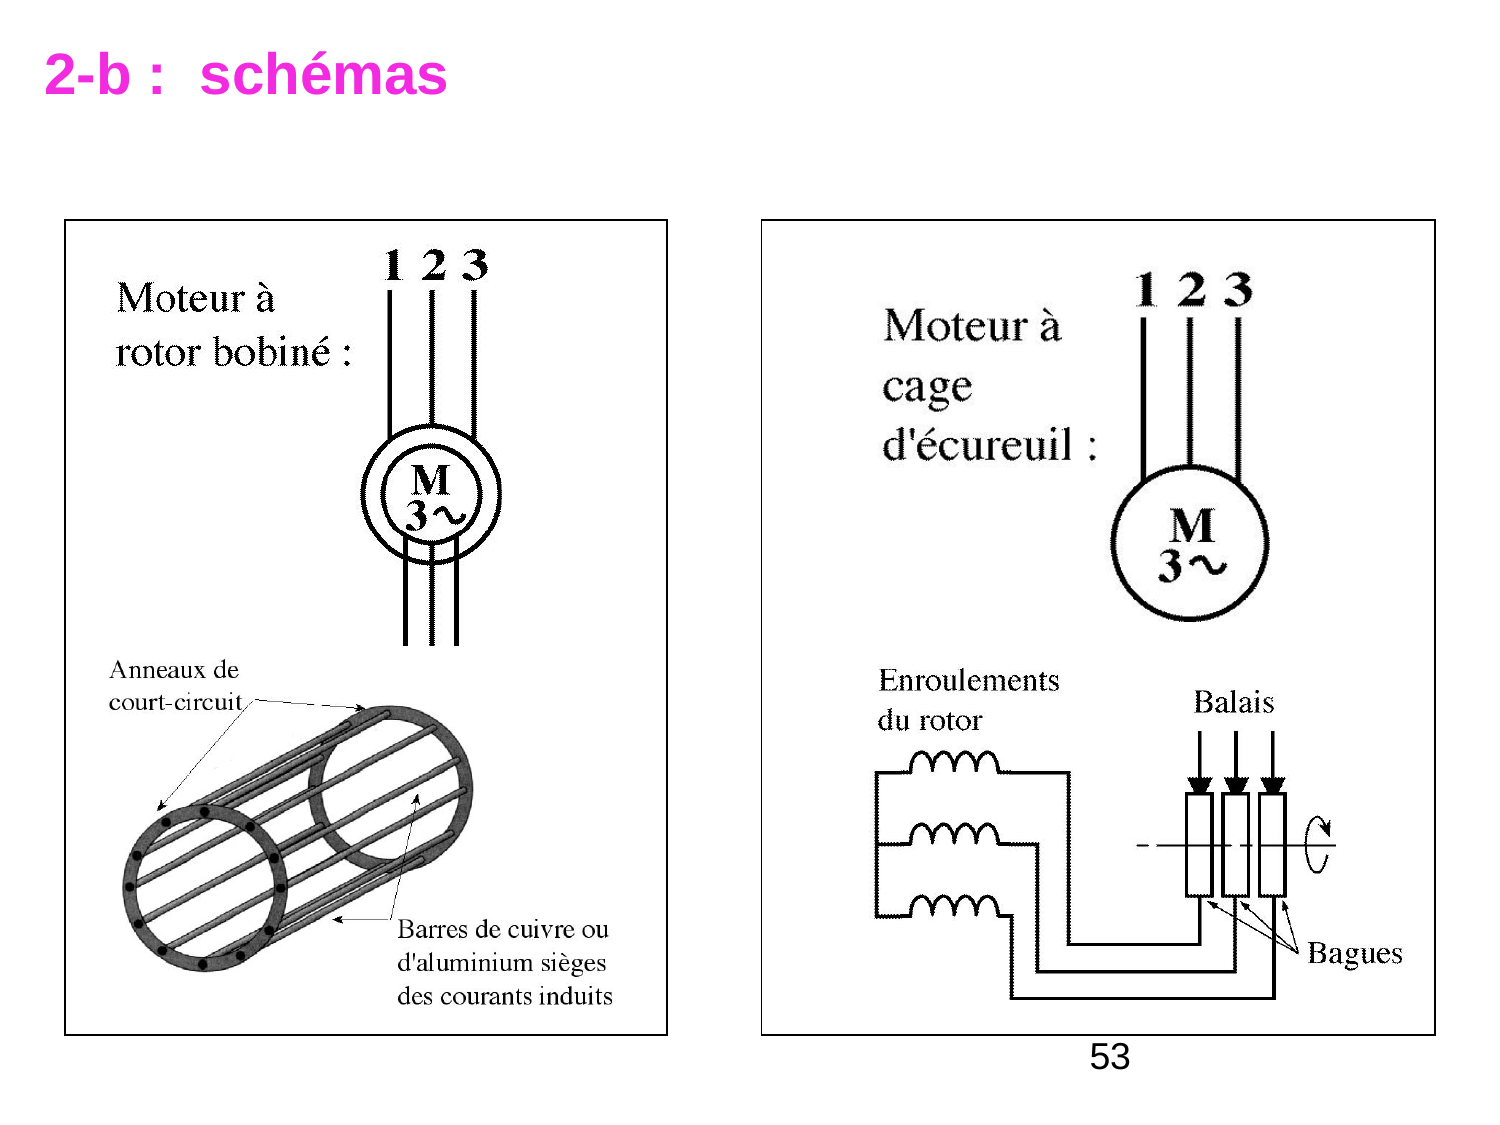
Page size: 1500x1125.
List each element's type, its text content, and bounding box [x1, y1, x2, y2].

picture [102, 656, 619, 1010]
picture [869, 664, 1412, 1000]
picture [869, 266, 1270, 622]
text_box 2-b : schémas [29, 28, 1236, 114]
picture [103, 243, 502, 646]
